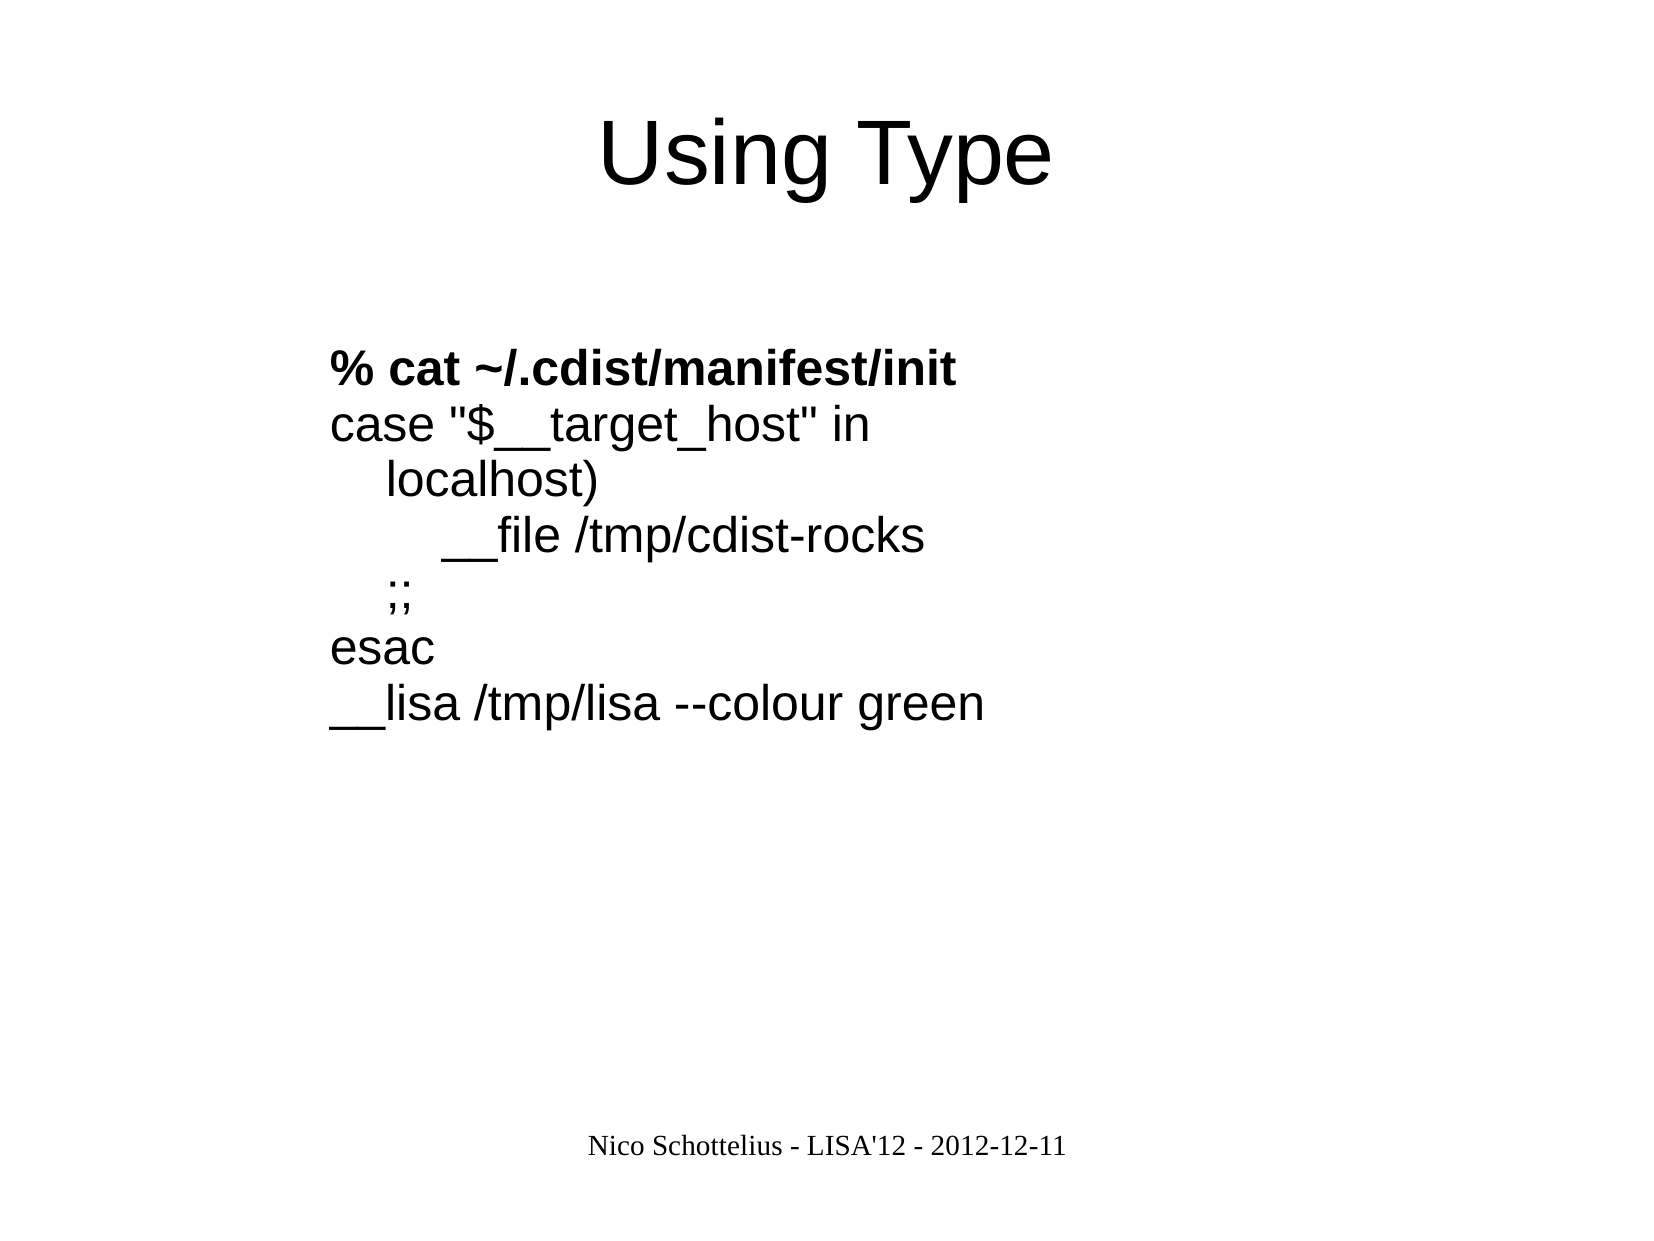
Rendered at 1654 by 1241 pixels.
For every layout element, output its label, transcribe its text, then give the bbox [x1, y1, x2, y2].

title Using Type [82, 49, 1571, 257]
text_box % cat ~/.cdist/manifest/init case "$__target_host" in localhost) __file /tmp/cdist-rocks ;; esac __lisa /tmp/lisa --colour green [315, 332, 1441, 1066]
